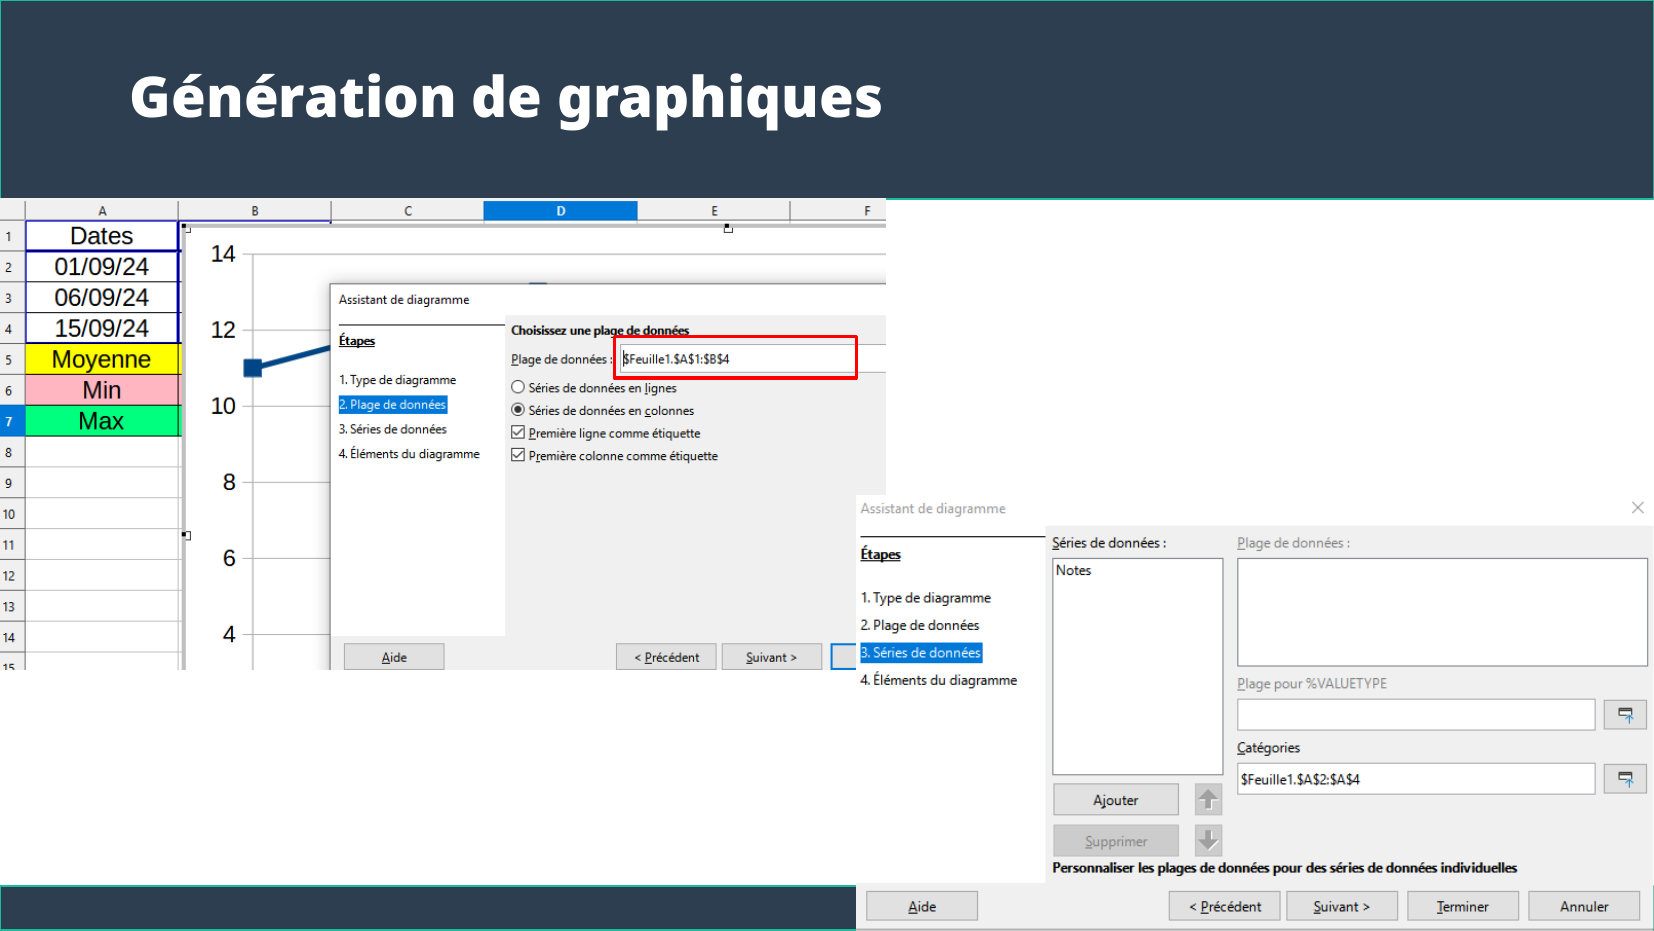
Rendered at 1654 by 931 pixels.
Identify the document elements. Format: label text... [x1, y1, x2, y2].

picture [0, 198, 1654, 931]
title Génération de graphiques [59, 37, 1595, 155]
